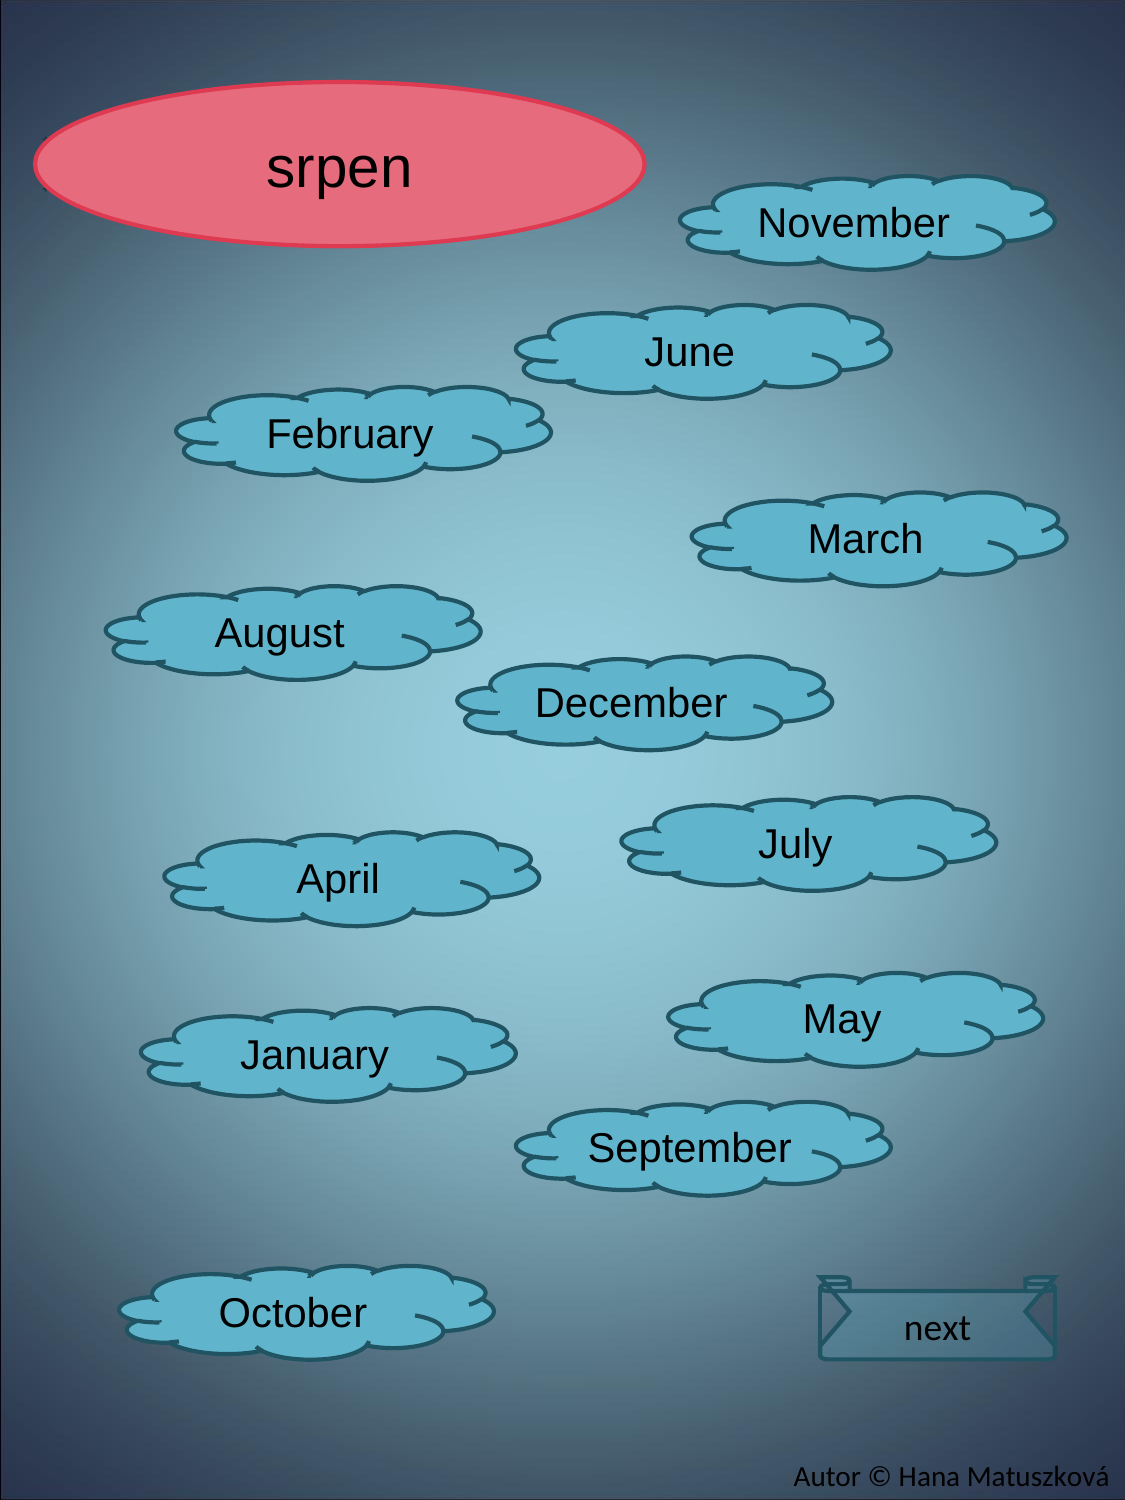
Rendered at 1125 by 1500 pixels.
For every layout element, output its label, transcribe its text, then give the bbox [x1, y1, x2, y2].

text_box November [679, 176, 1055, 270]
text_box September [515, 1101, 891, 1196]
text_box December [457, 656, 833, 751]
text_box October [119, 1265, 494, 1360]
text_box January [140, 1008, 516, 1102]
text_box srpen [35, 82, 645, 247]
picture [0, 0, 1125, 1500]
text_box June [515, 304, 891, 399]
text_box March [691, 492, 1067, 587]
text_box April [164, 832, 540, 927]
text_box next [820, 1277, 1055, 1360]
text_box July [621, 797, 997, 891]
text_box August [105, 586, 481, 680]
text_box Autor © Hana Matuszková [778, 1449, 1125, 1500]
text_box February [176, 386, 551, 481]
text_box May [668, 972, 1044, 1067]
